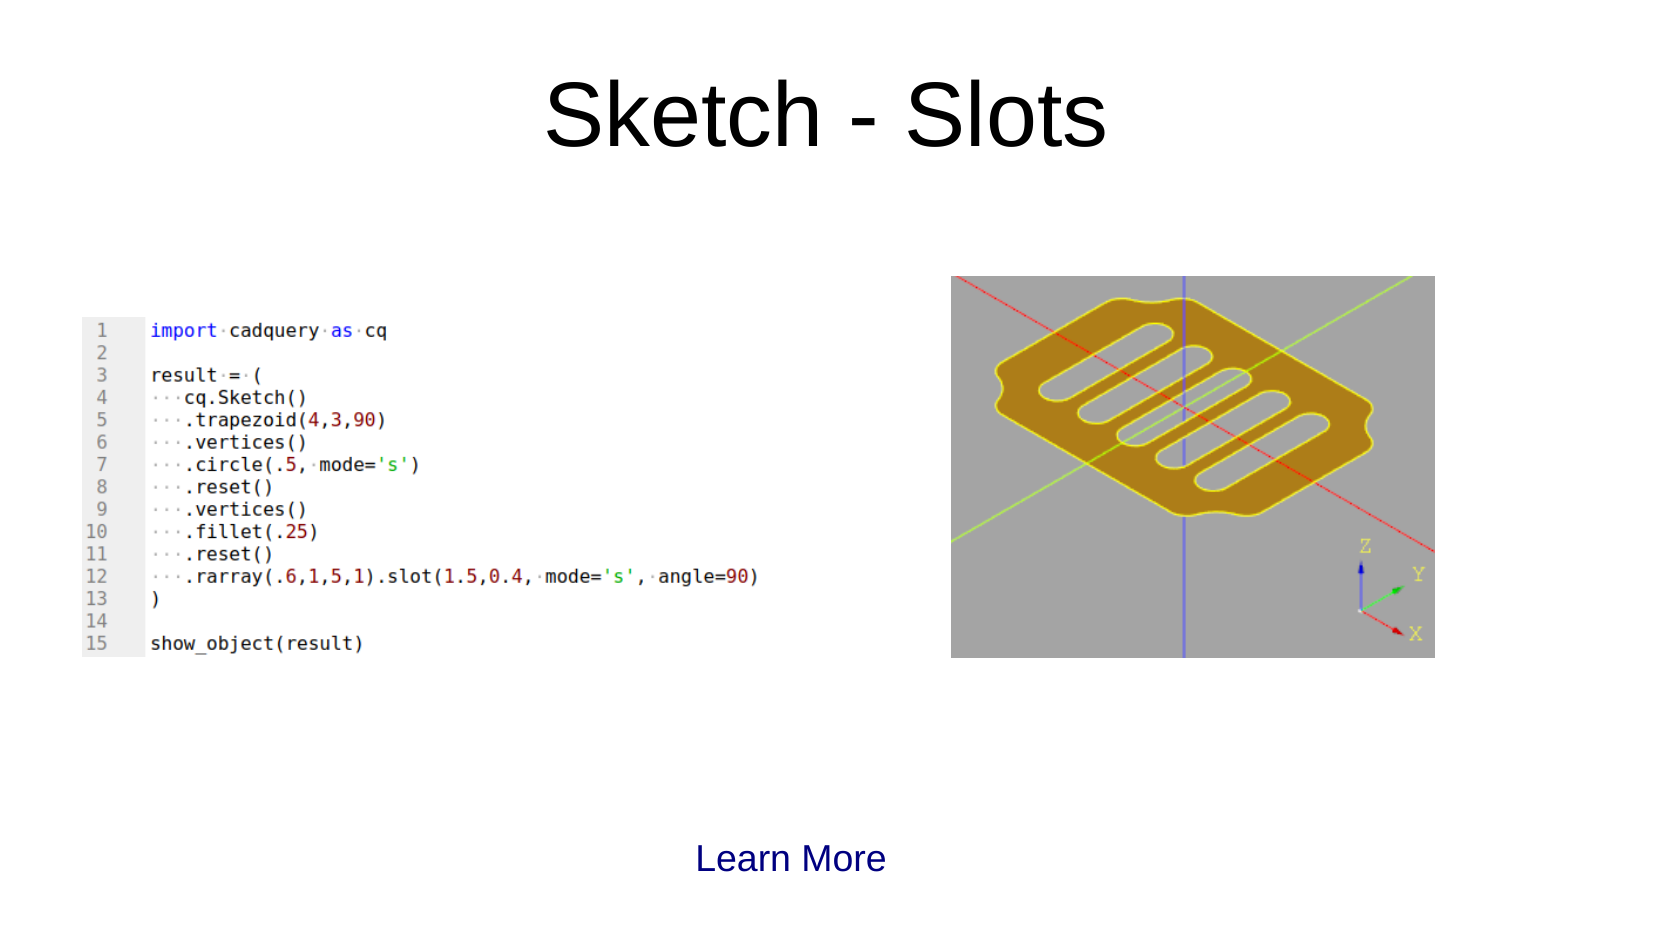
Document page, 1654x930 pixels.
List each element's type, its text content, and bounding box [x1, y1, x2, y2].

picture [82, 317, 765, 657]
text_box Learn More [680, 830, 902, 887]
title Sketch - Slots [82, 37, 1571, 193]
picture [951, 276, 1435, 659]
